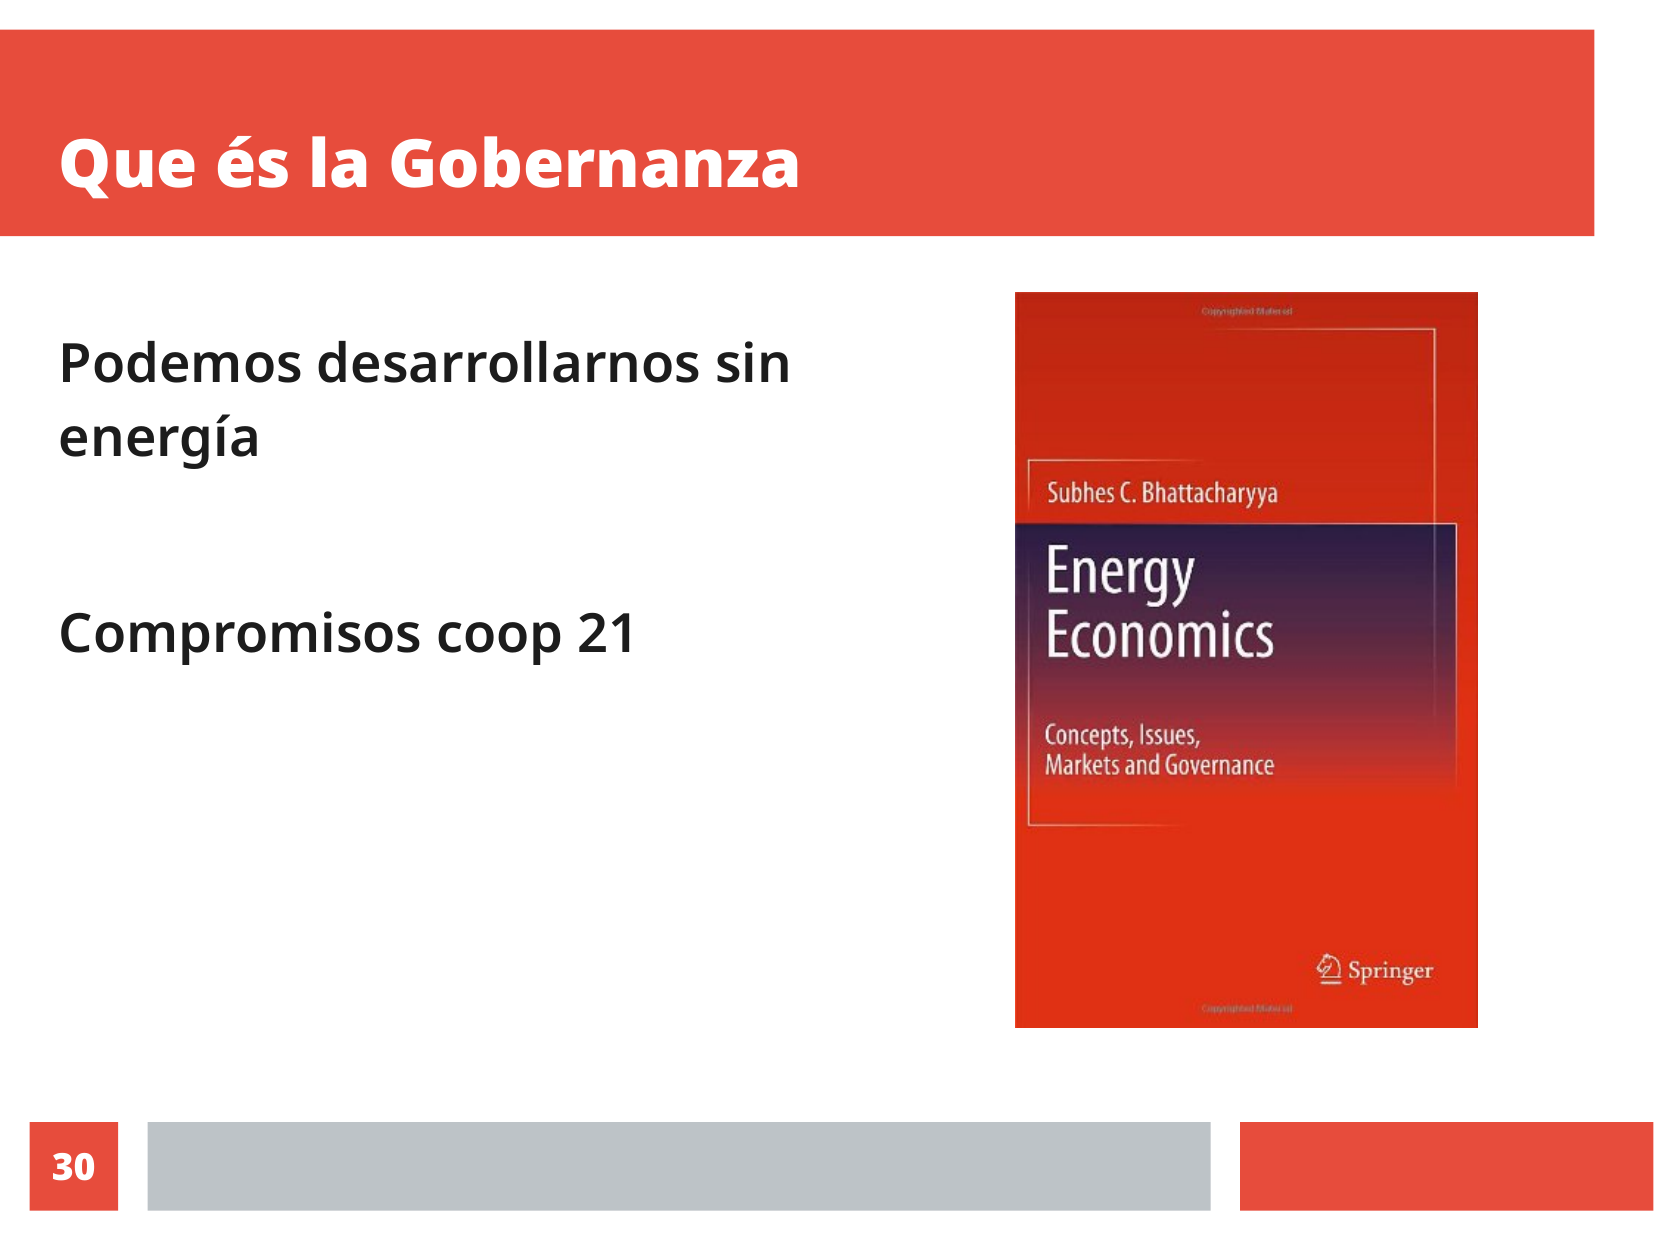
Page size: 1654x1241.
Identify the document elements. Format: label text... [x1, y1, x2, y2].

picture [1015, 292, 1478, 1028]
title Que és la Gobernanza [59, 59, 1595, 207]
list Podemos desarrollarnos sin energía Compromisos coop 21 [59, 324, 804, 1093]
